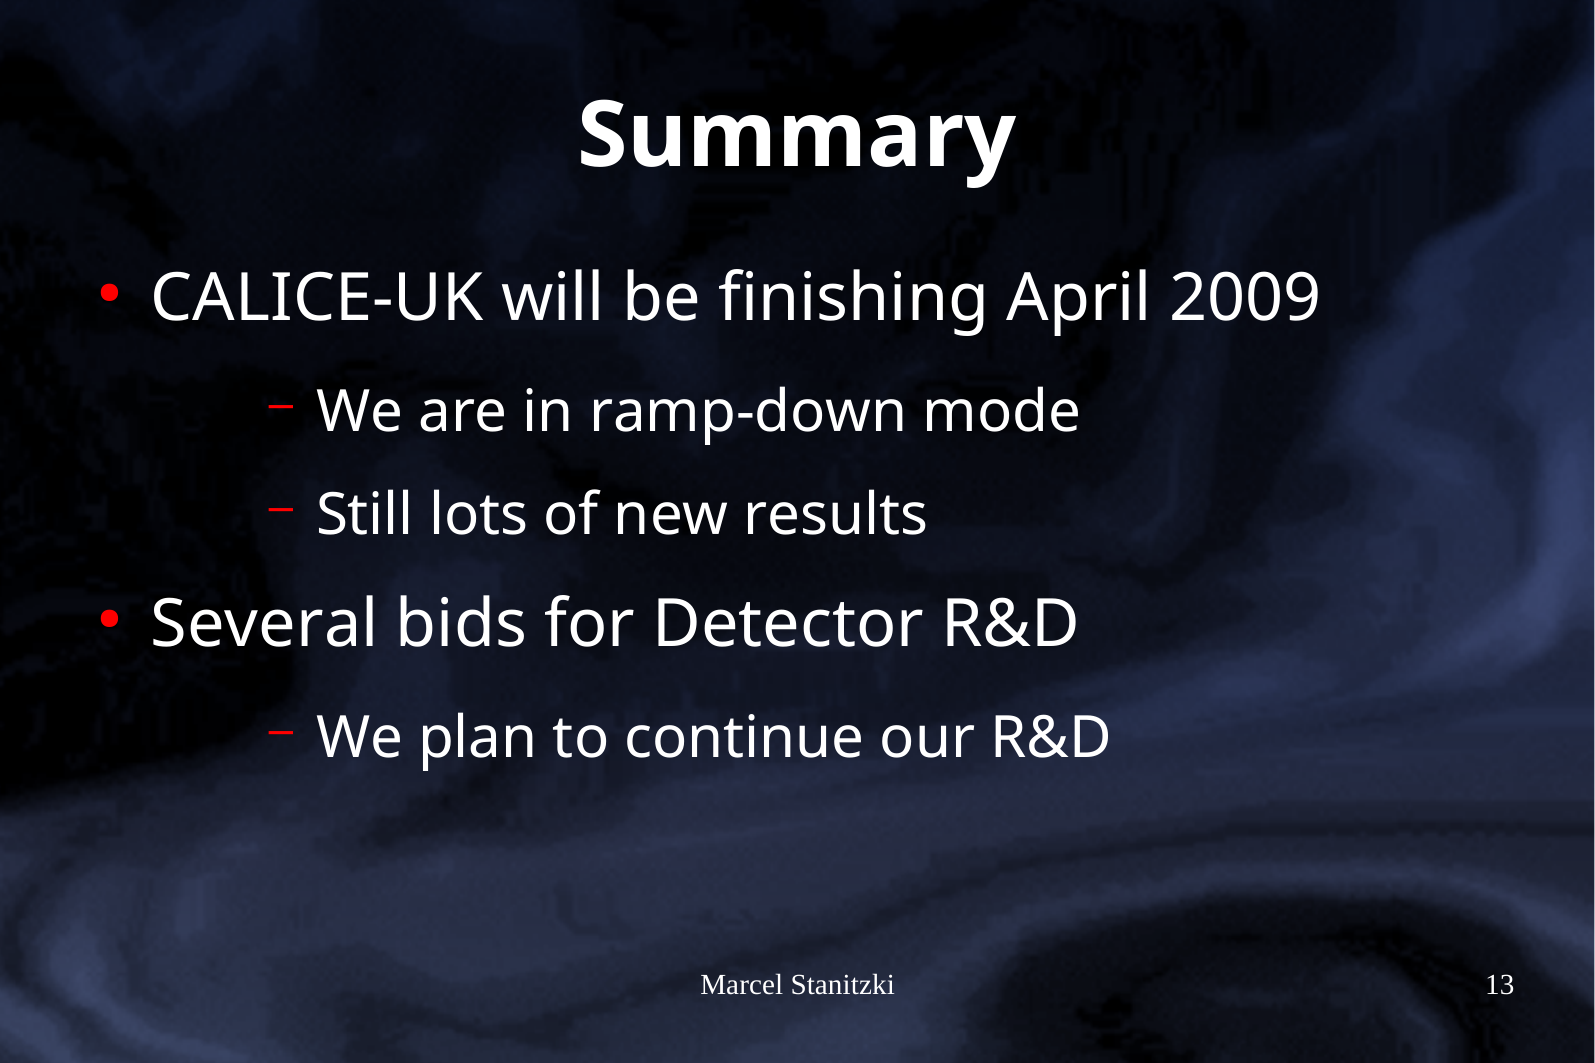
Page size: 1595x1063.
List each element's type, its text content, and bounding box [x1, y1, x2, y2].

list CALICE-UK will be finishing April 2009 We are in ramp-down mode Still lots of new results Several bids for Detector R&D We plan to continue our R&D [79, 248, 1515, 936]
picture [0, 0, 1595, 1063]
title Summary [79, 49, 1515, 213]
